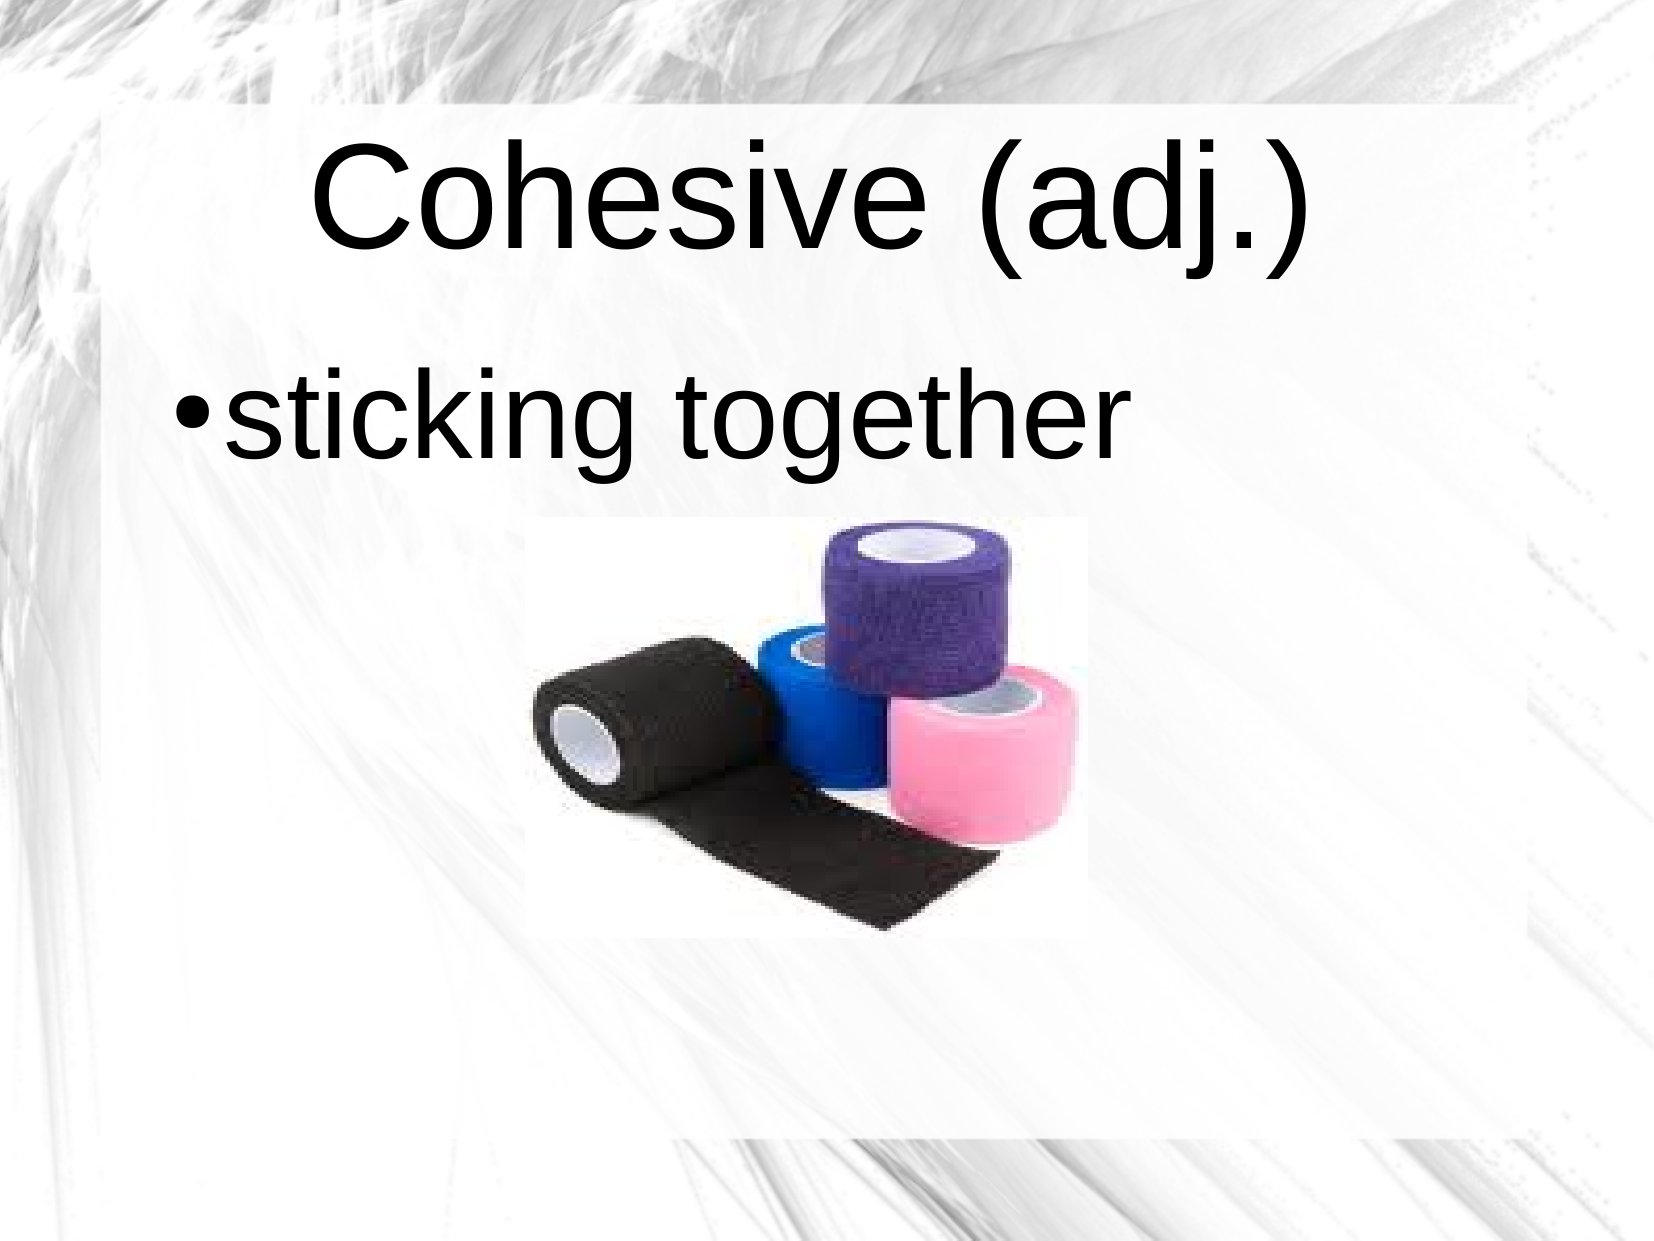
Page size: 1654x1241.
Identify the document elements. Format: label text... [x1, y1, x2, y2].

title Cohesive (adj.) [118, 112, 1506, 281]
list sticking together [152, 344, 1534, 824]
picture [0, 0, 1654, 1241]
